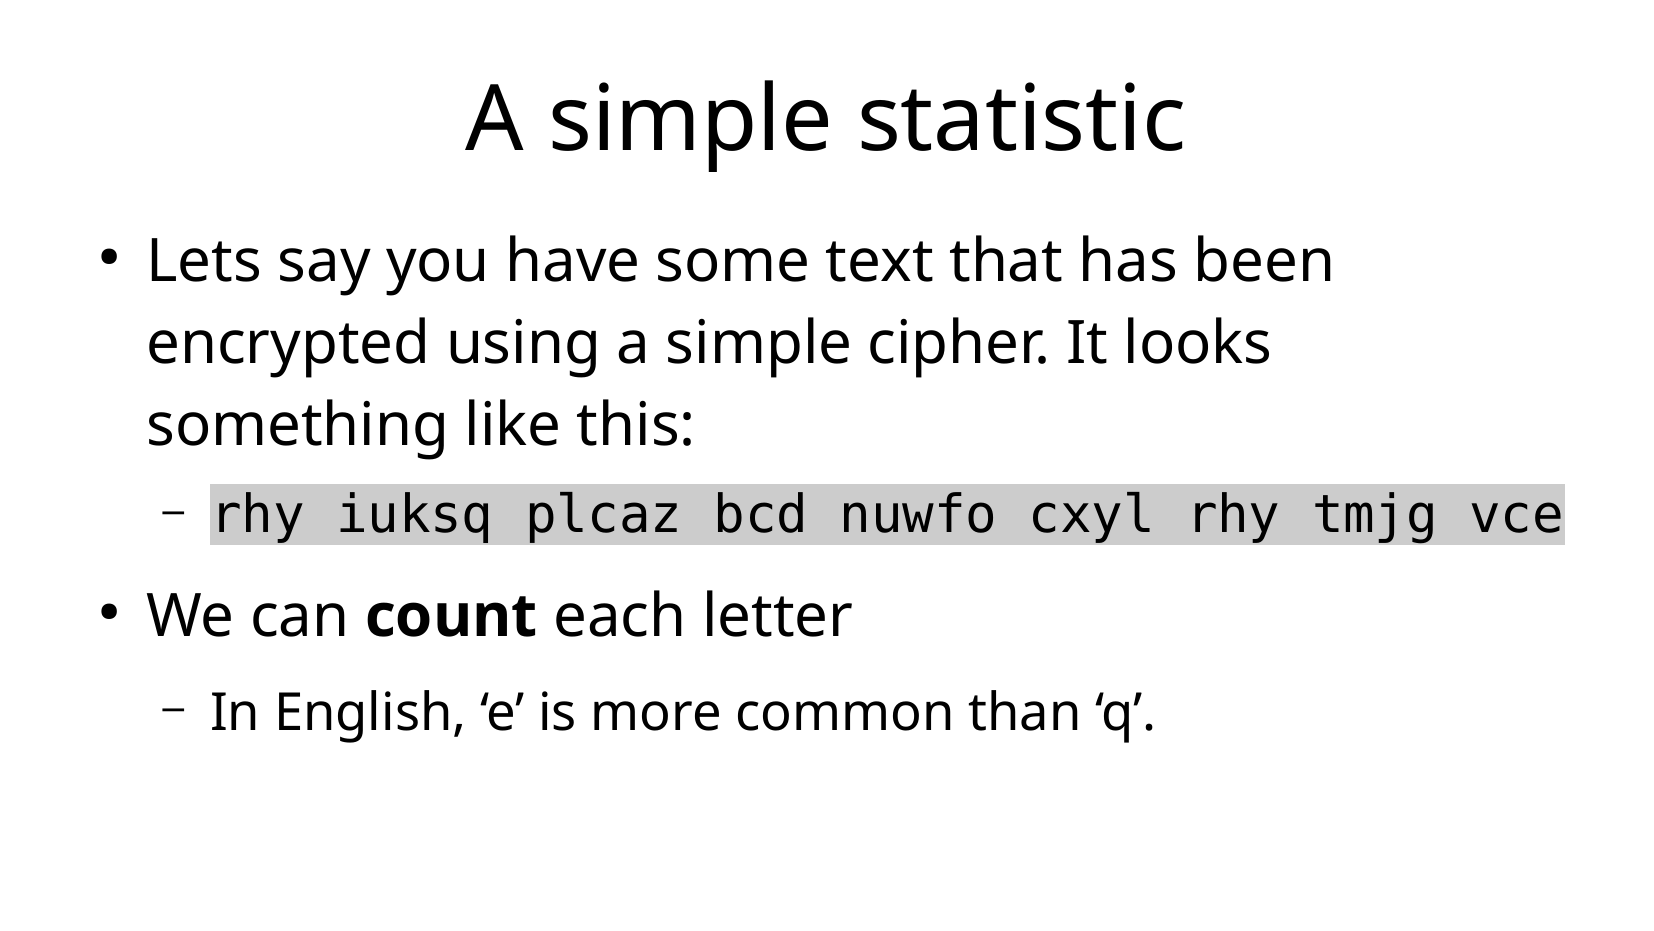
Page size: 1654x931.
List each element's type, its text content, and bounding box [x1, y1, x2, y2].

list Lets say you have some text that has been encrypted using a simple cipher. It looks something like this: rhy iuksq plcaz bcd nuwfo cxyl rhy tmjg vce We can count each letter In English, ‘e’ is more common than ‘q’. [82, 217, 1571, 758]
title A simple statistic [82, 37, 1571, 193]
